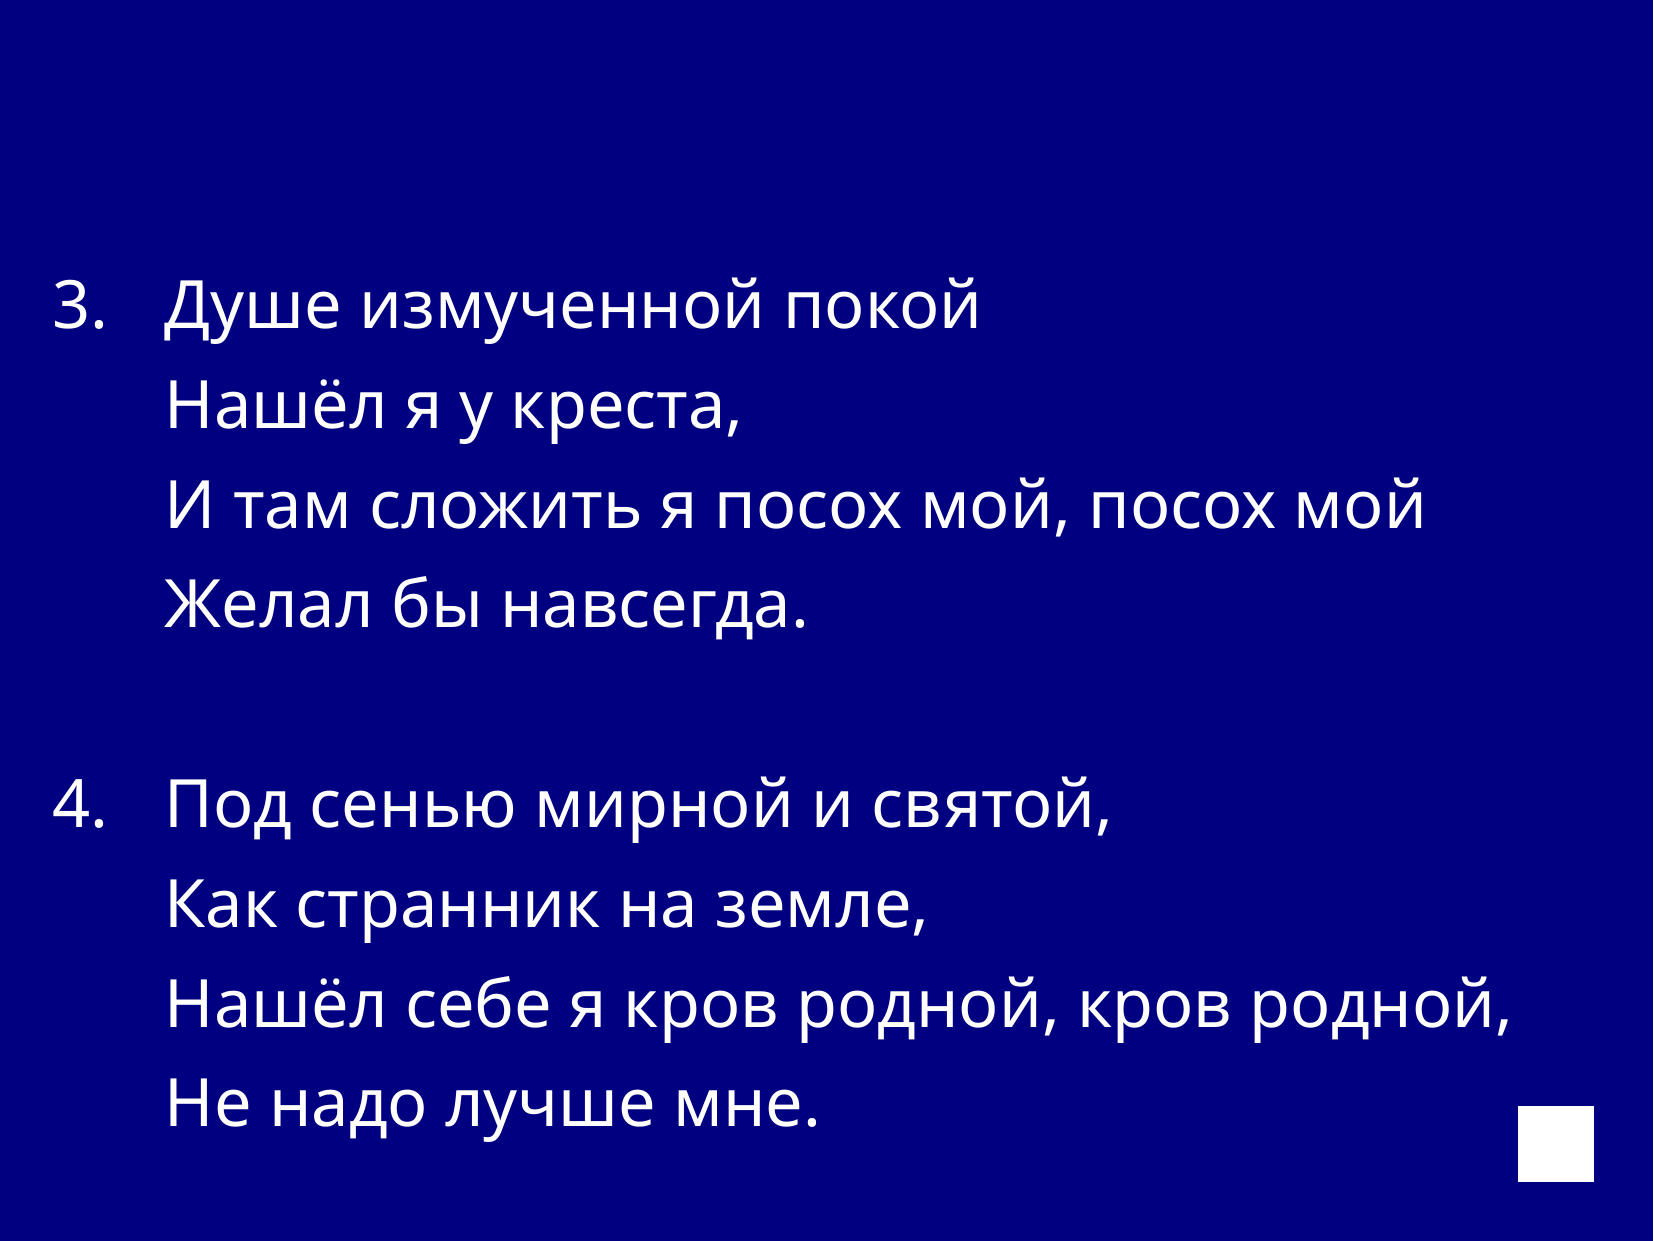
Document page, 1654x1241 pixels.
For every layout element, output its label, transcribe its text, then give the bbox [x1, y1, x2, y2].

text_box 3. Душе измученной покой Нашёл я у креста, И там сложить я посох мой, посох мой Желал бы навсегда. 4. Под сенью мирной и святой, Как странник на земле, Нашёл себе я кров родной, кров родной, Не надо лучше мне. [37, 150, 1653, 1163]
text_box [1518, 1163, 1594, 1182]
